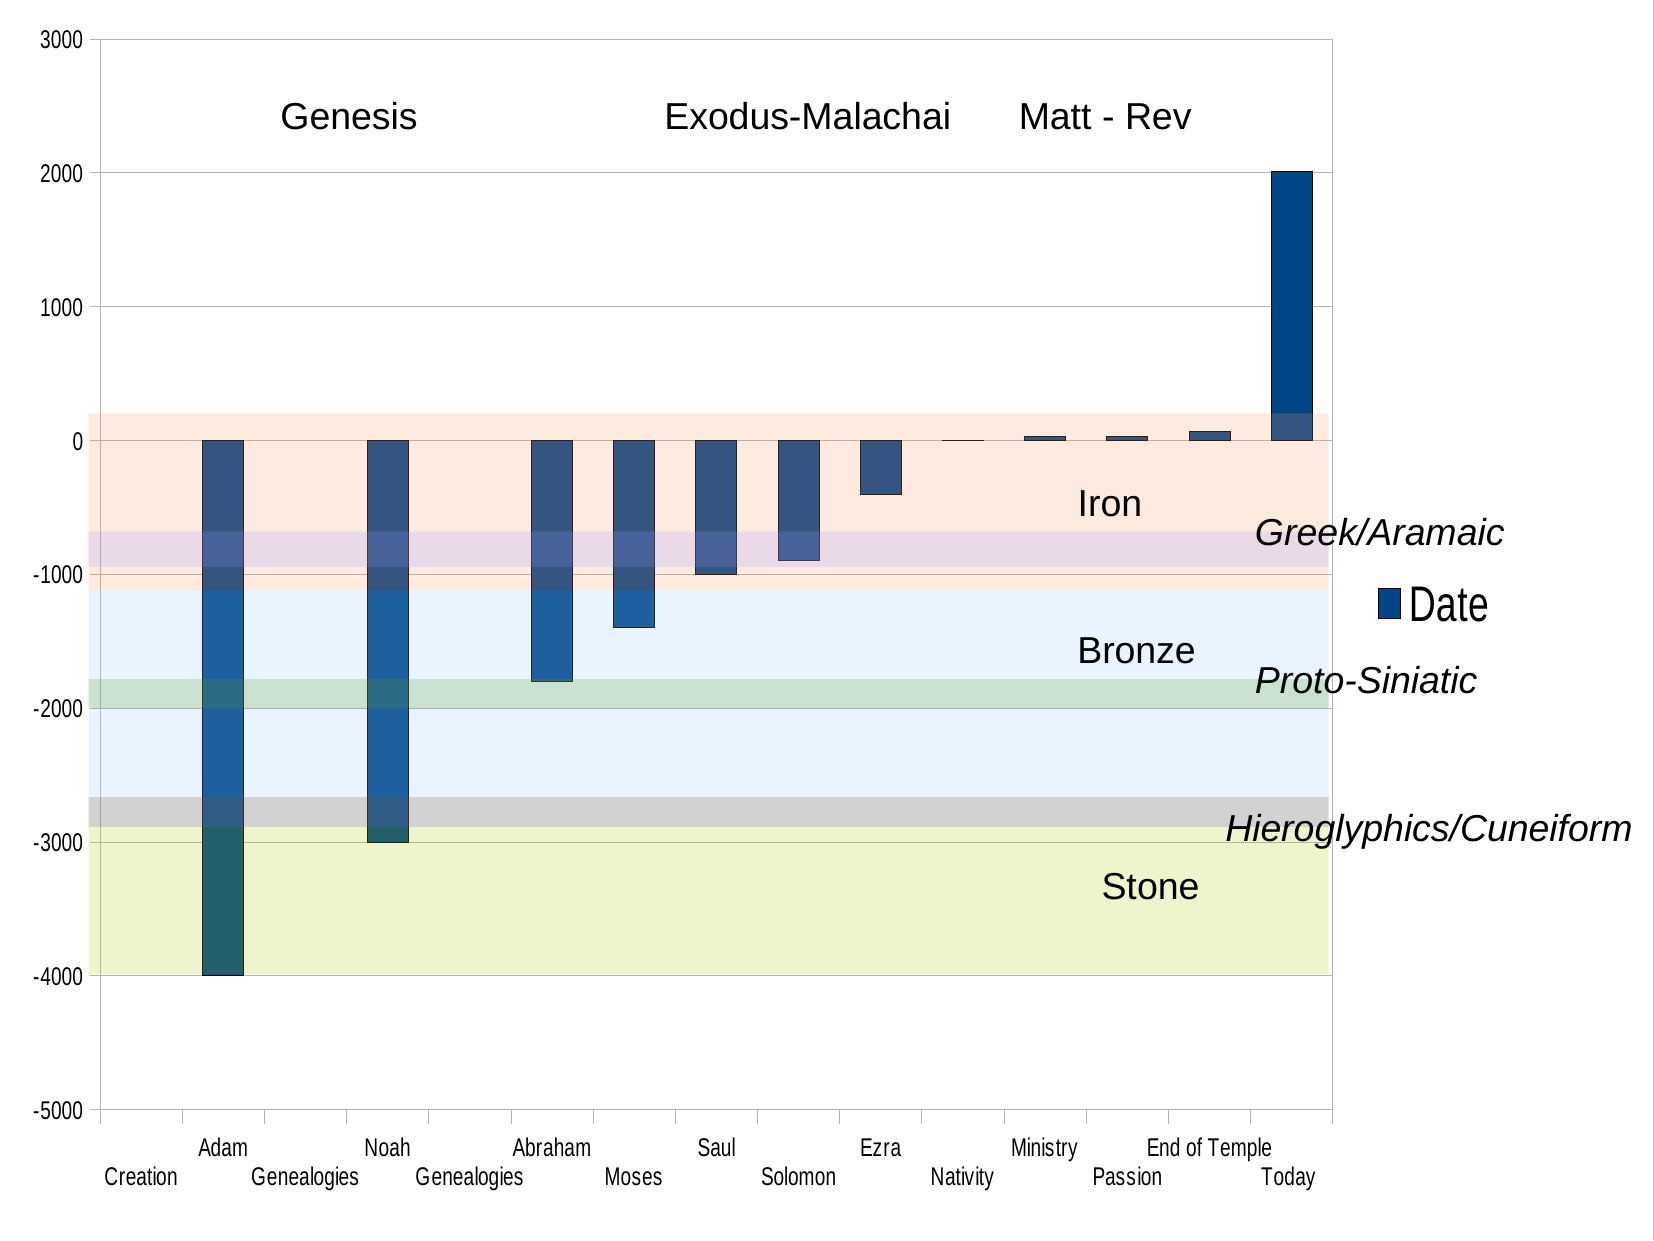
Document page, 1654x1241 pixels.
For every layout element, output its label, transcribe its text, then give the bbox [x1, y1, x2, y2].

text_box Iron [1062, 474, 1158, 532]
text_box [88, 413, 1329, 975]
text_box Exodus-Malachai [649, 88, 1003, 188]
text_box Stone [1086, 858, 1215, 916]
text_box Matt - Rev [1003, 88, 1270, 188]
text_box Bronze [1062, 622, 1211, 680]
text_box Proto-Siniatic [1240, 652, 1493, 709]
text_box Greek/Aramaic [1240, 504, 1520, 561]
text_box Genesis [265, 88, 532, 188]
chart [0, 0, 1654, 1241]
text_box Hieroglyphics/Cuneiform [1210, 799, 1648, 857]
